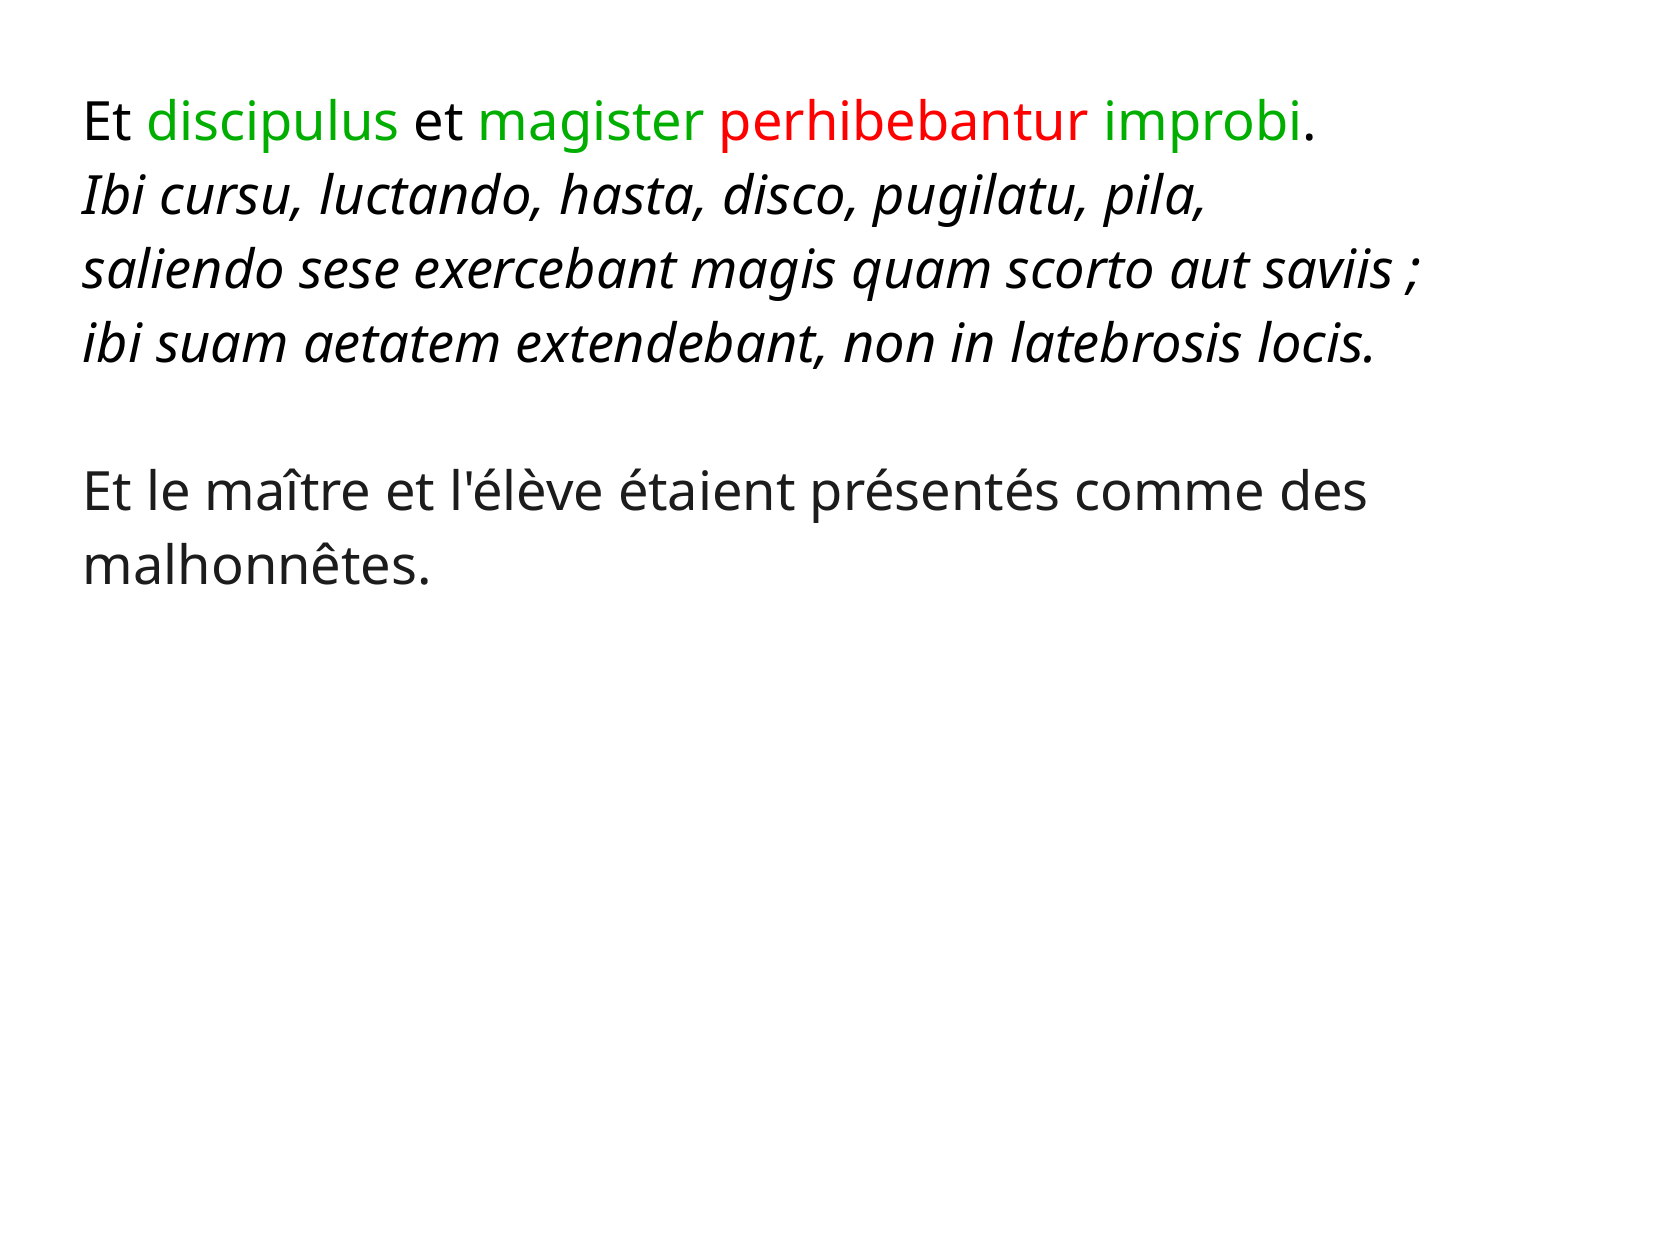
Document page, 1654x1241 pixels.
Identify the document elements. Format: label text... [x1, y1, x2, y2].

list Et discipulus et magister perhibebantur improbi. Ibi cursu, luctando, hasta, disco, pugilatu, pila, saliendo sese exercebant magis quam scorto aut saviis ; ibi suam aetatem extendebant, non in latebrosis locis. Et le maître et l'élève étaient présentés comme des malhonnêtes. [82, 82, 1571, 1109]
